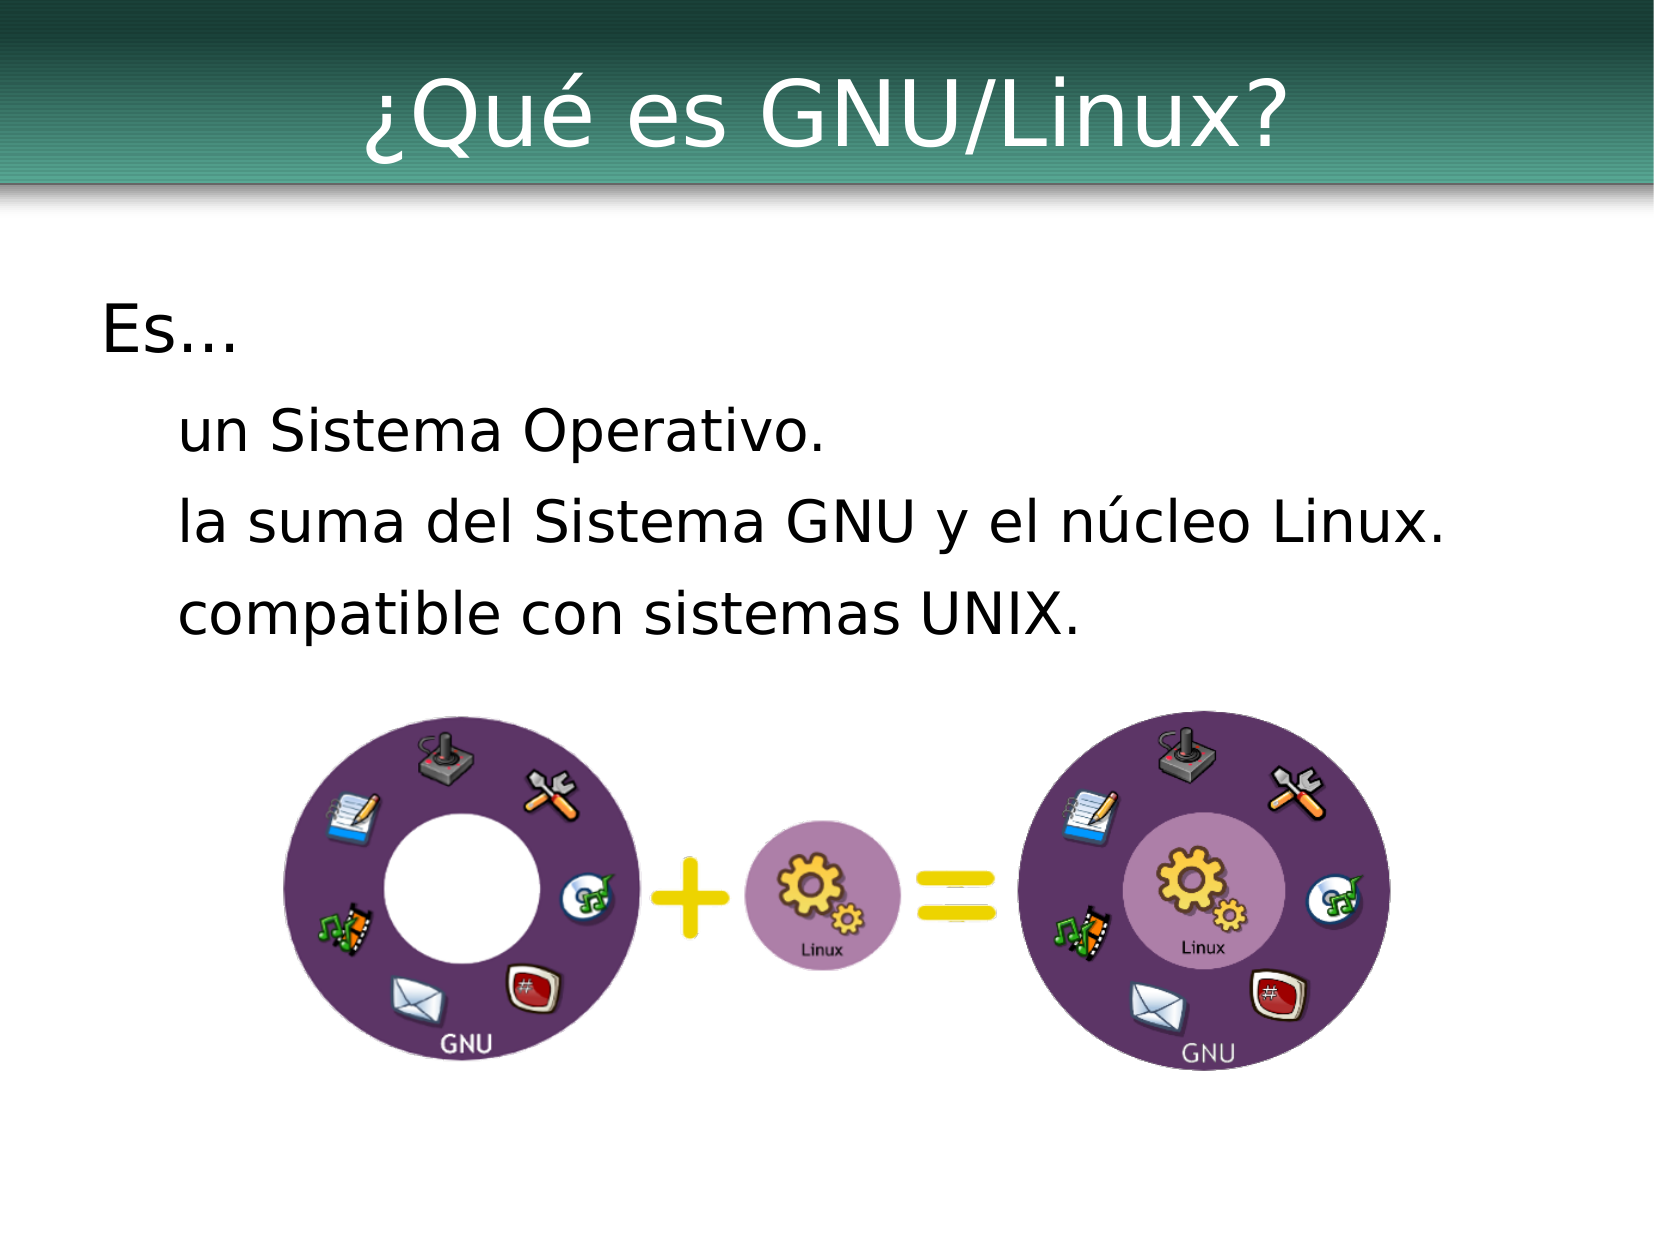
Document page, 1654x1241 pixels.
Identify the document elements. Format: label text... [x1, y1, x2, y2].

picture [275, 696, 1400, 1087]
list Es... un Sistema Operativo. la suma del Sistema GNU y el núcleo Linux. compatible con sistemas UNIX. [82, 290, 1571, 1094]
picture [0, 0, 1654, 225]
title ¿Qué es GNU/Linux? [82, 11, 1571, 219]
